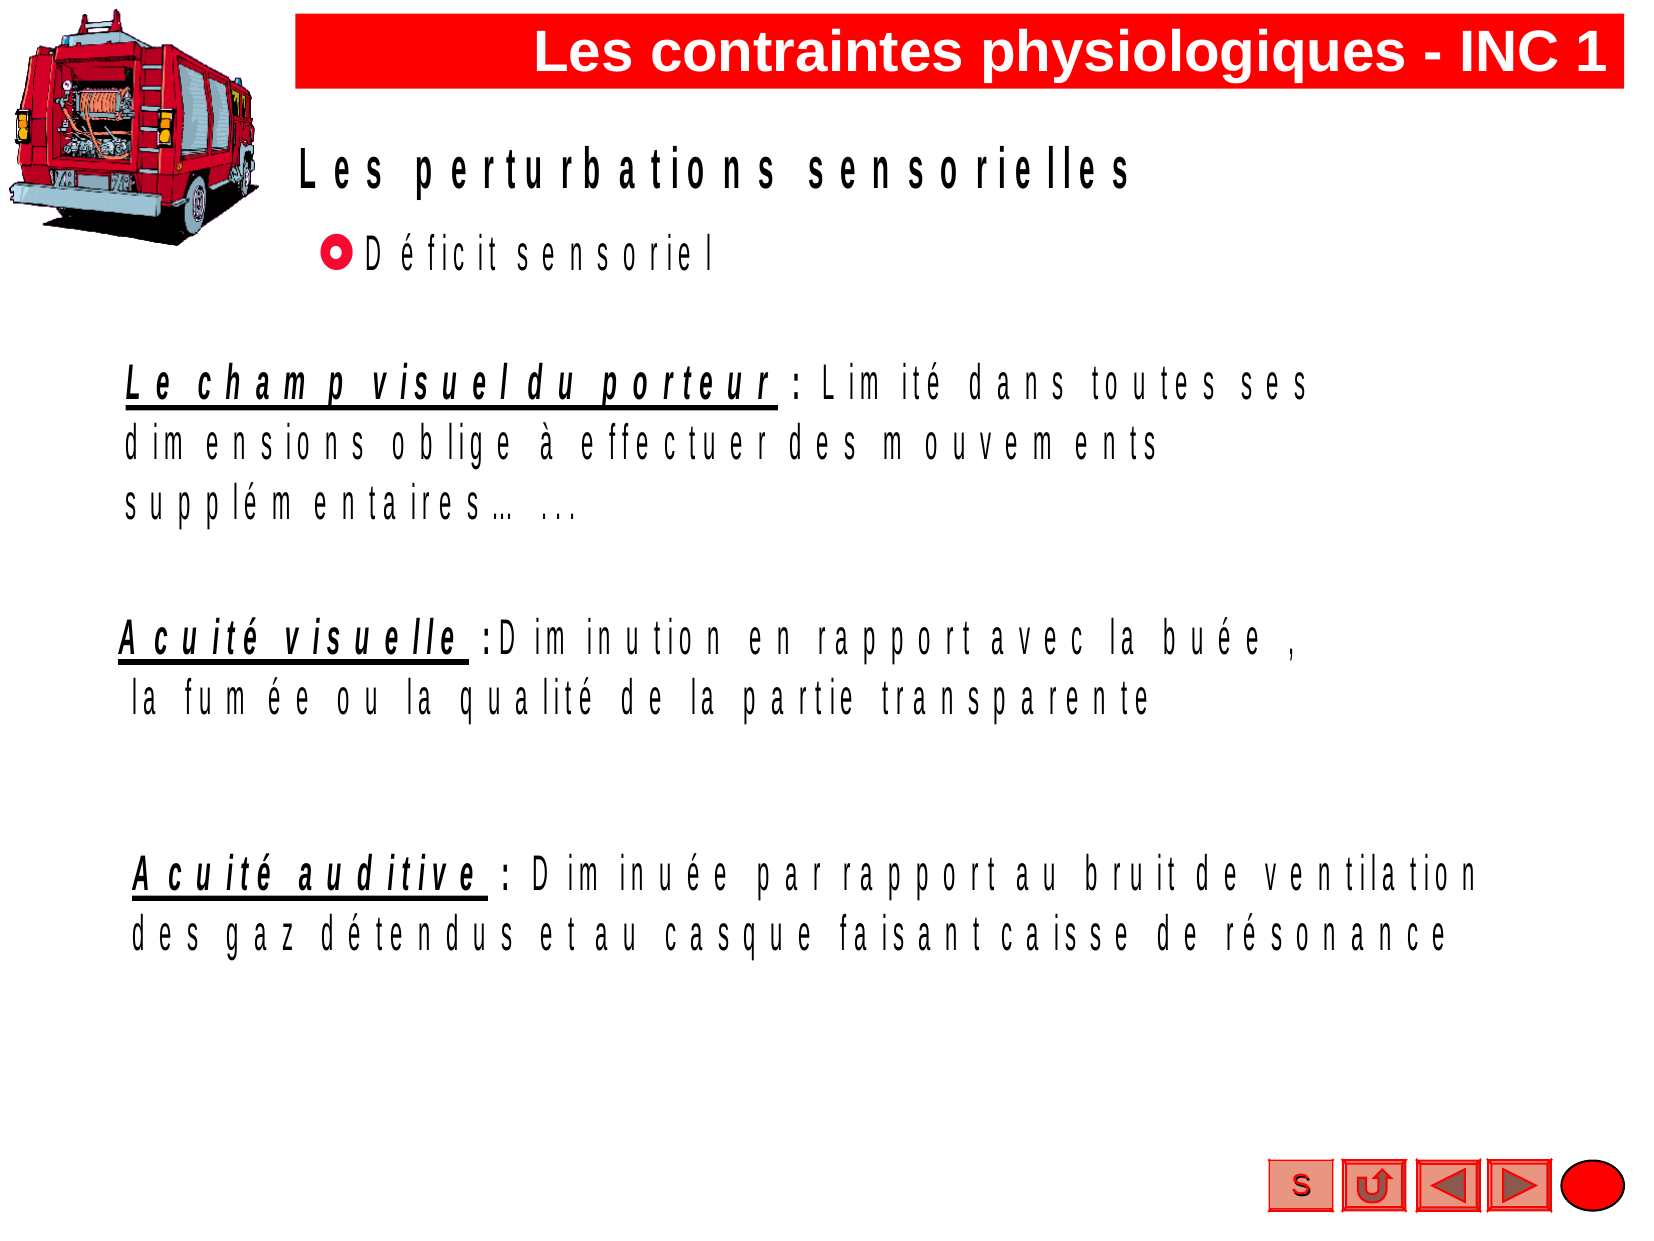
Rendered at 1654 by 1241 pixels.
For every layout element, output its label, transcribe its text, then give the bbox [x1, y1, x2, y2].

picture [88, 590, 1566, 756]
text_box Les contraintes physiologiques - INC 1 [295, 13, 1625, 89]
picture [95, 336, 1536, 562]
text_box [1561, 1160, 1625, 1211]
picture [264, 113, 1182, 312]
picture [102, 826, 1536, 992]
picture [8, 8, 260, 246]
